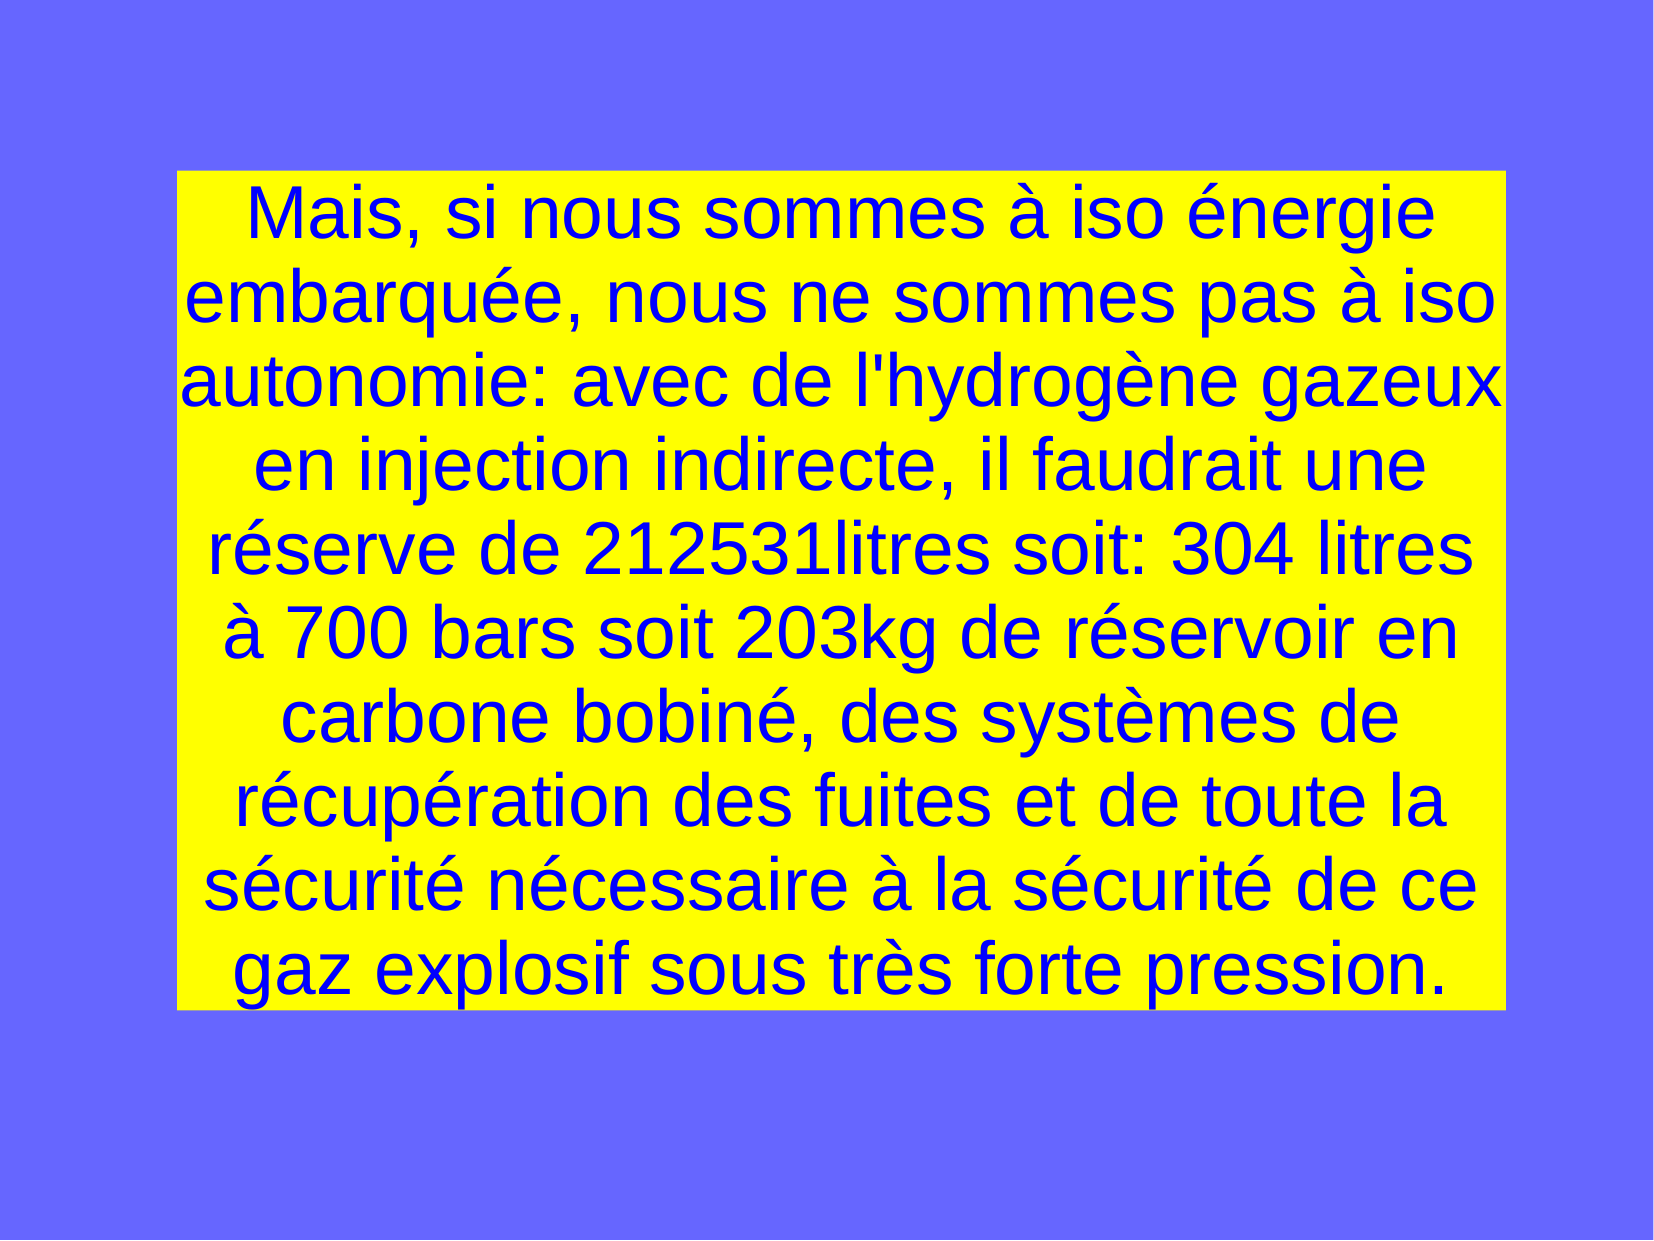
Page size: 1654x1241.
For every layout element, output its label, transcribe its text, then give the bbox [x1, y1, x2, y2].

subtitle Mais, si nous sommes à iso énergie embarquée, nous ne sommes pas à iso autonomie: avec de l'hydrogène gazeux en injection indirecte, il faudrait une réserve de 212531litres soit: 304 litres à 700 bars soit 203kg de réservoir en carbone bobiné, des systèmes de récupération des fuites et de toute la sécurité nécessaire à la sécurité de ce gaz explosif sous très forte pression. [177, 170, 1506, 1011]
